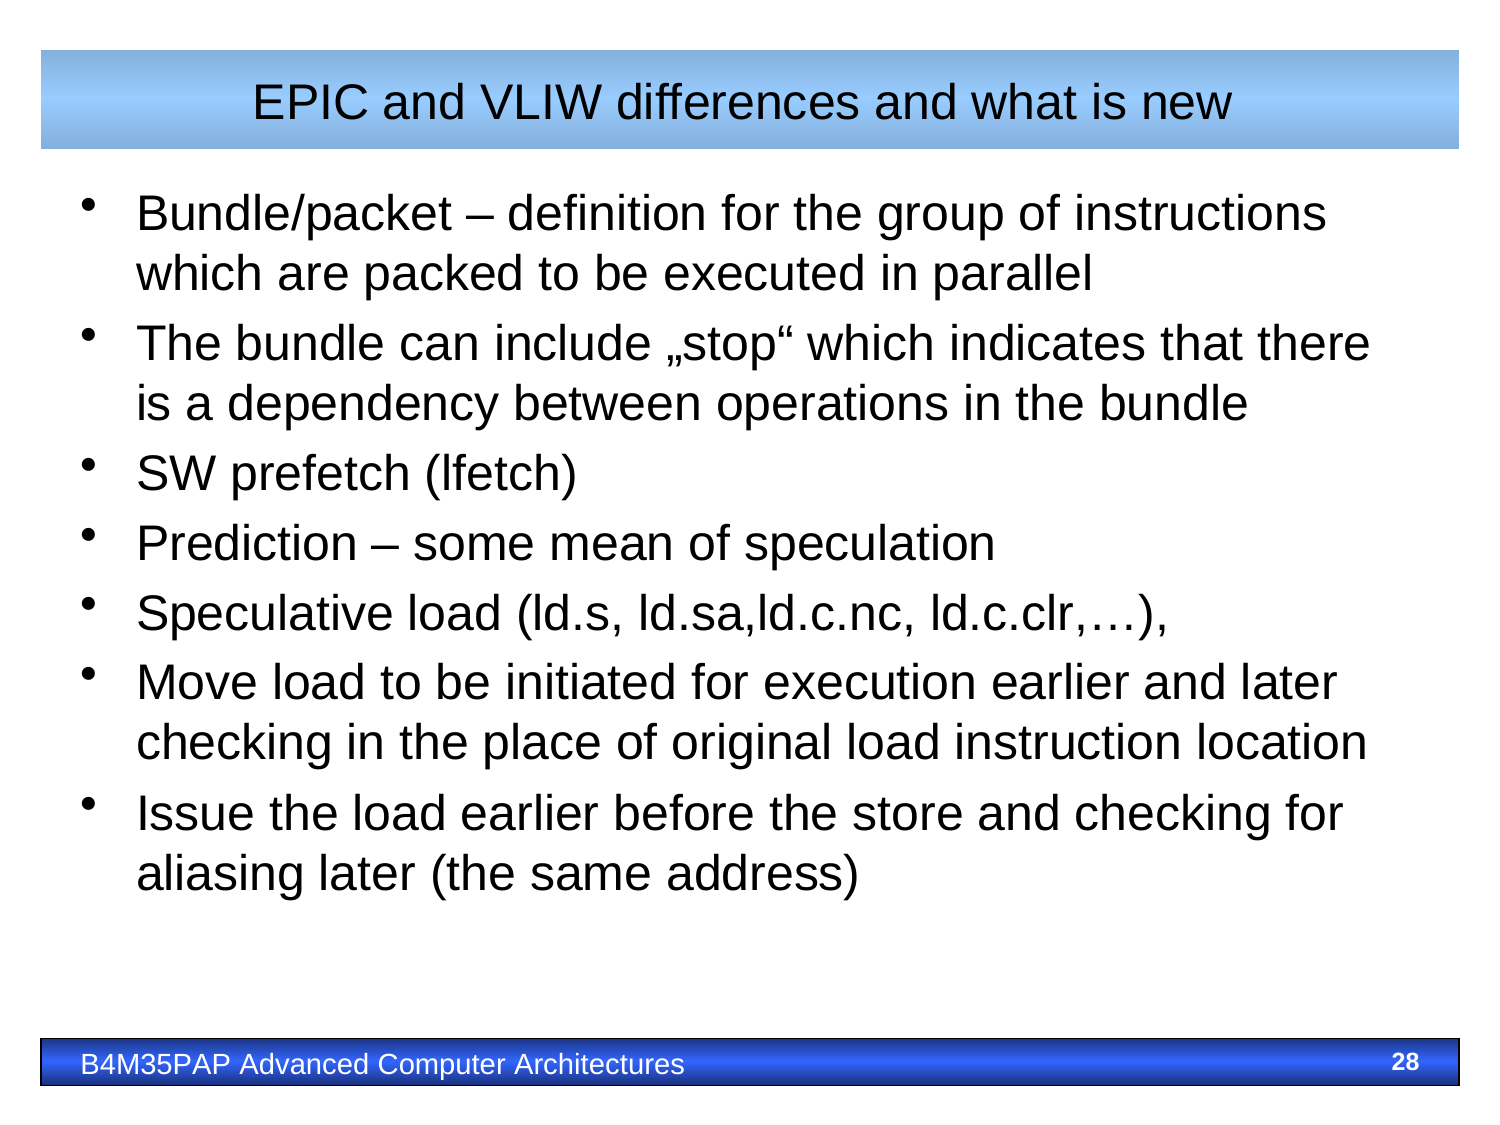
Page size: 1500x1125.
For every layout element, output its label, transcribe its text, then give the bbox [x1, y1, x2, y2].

title EPIC and VLIW differences and what is new [41, 50, 1459, 149]
list Bundle/packet – definition for the group of instructions which are packed to be executed in parallel The bundle can include „stop“ which indicates that there is a dependency between operations in the bundle SW prefetch (lfetch) Prediction – some mean of speculation Speculative load (ld.s, ld.sa,ld.c.nc, ld.c.clr,…), Move load to be initiated for execution earlier and later checking in the place of original load instruction location Issue the load earlier before the store and checking for aliasing later (the same address) [64, 172, 1436, 1000]
